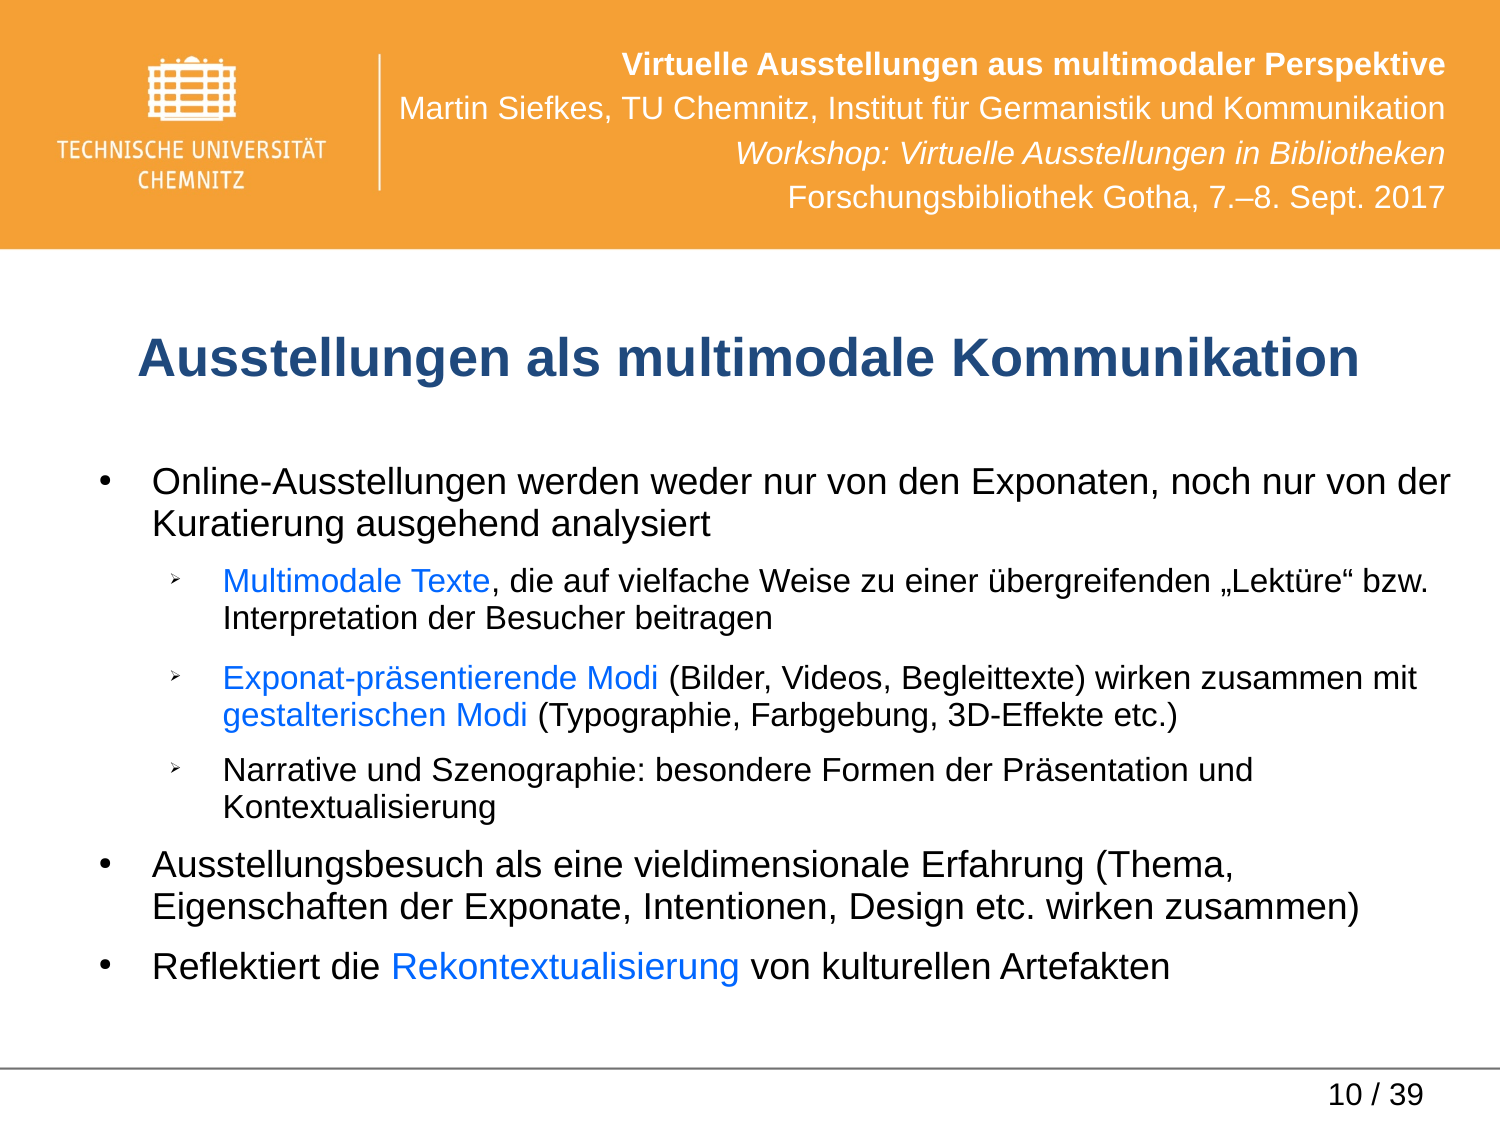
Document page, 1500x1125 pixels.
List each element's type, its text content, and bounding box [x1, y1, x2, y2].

list [419, 45, 774, 197]
text_box <Foliennummer> / 39 [1162, 1069, 1500, 1120]
picture [0, 0, 1500, 1125]
text_box Ausstellungen als multimodale Kommunikation [59, 314, 1441, 449]
list Online-Ausstellungen werden weder nur von den Exponaten, noch nur von der Kuratierung ausgehend analysiert Multimodale Texte, die auf vielfache Weise zu einer übergreifenden „Lektüre“ bzw. Interpretation der Besucher beitragen Exponat-präsentierende Modi (Bilder, Videos, Begleittexte) wirken zusammen mit gestalterischen Modi (Typographie, Farbgebung, 3D-Effekte etc.) Narrative und Szenographie: besondere Formen der Präsentation und Kontextualisierung Ausstellungsbesuch als eine vieldimensionale Erfahrung (Thema, Eigenschaften der Exponate, Intentionen, Design etc. wirken zusammen) Reflektiert die Rekontextualisierung von kulturellen Artefakten [81, 460, 1460, 969]
